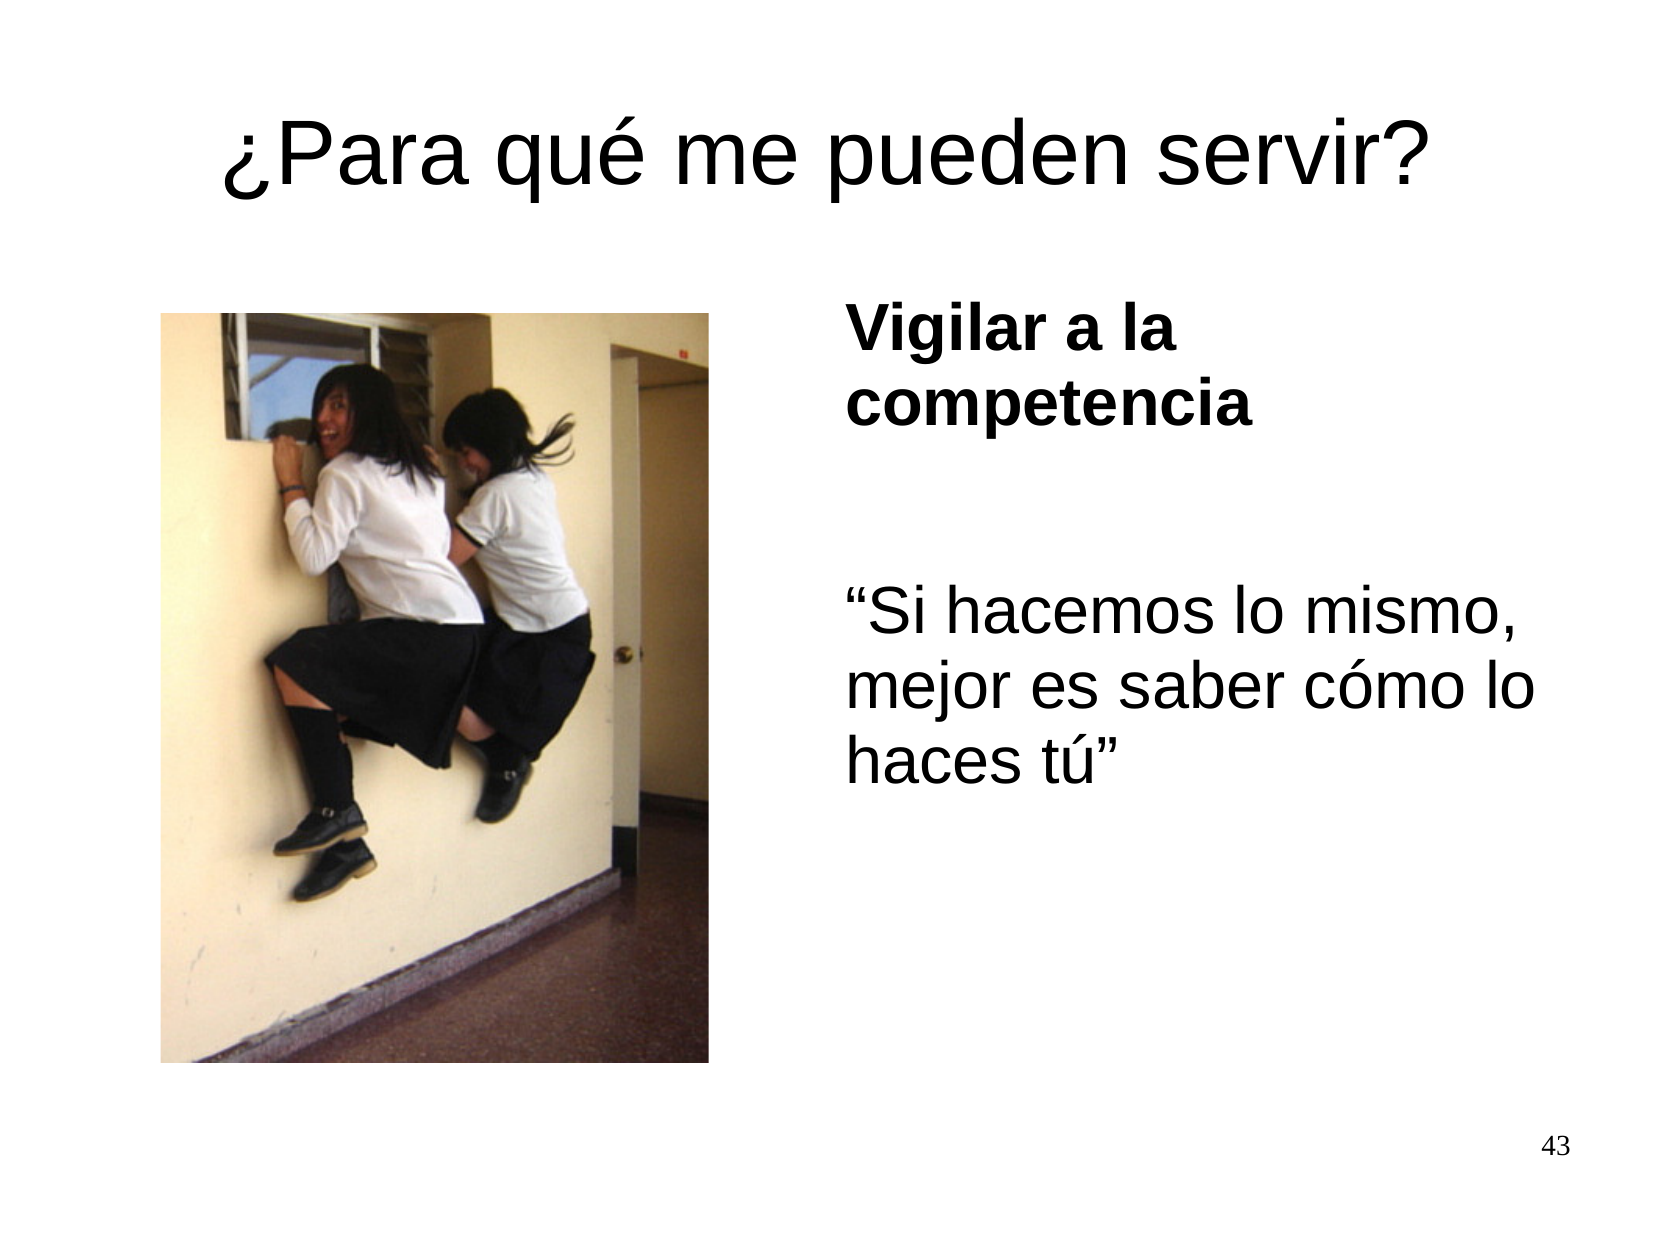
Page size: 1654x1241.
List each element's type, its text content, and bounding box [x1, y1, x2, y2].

title ¿Para qué me pueden servir? [82, 49, 1571, 257]
list Vigilar a la competencia “Si hacemos lo mismo, mejor es saber cómo lo haces tú” [845, 290, 1572, 1109]
picture [160, 313, 709, 1063]
